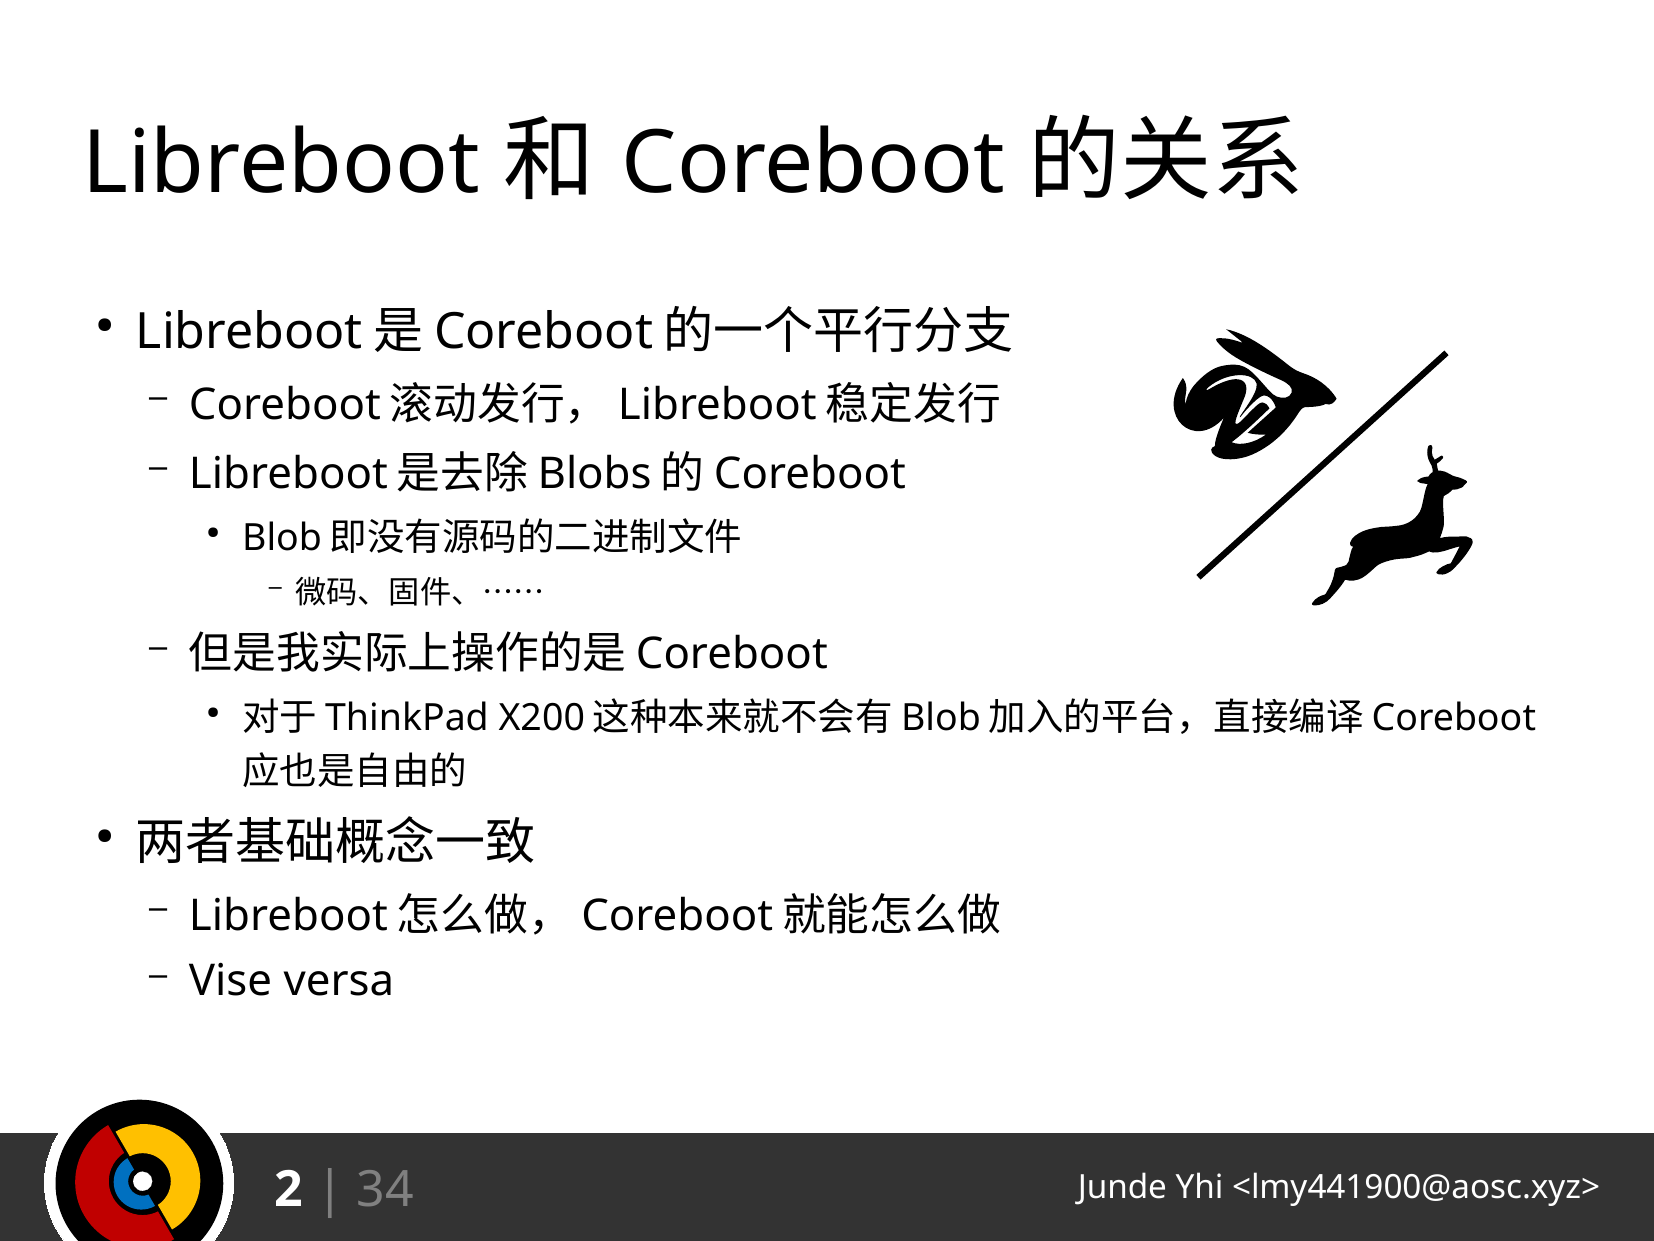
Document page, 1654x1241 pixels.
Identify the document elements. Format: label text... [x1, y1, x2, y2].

picture [1303, 422, 1482, 615]
picture [1133, 329, 1376, 477]
title Libreboot和Coreboot的关系 [82, 49, 1571, 257]
list Libreboot是Coreboot的一个平行分支 Coreboot滚动发行，Libreboot稳定发行 Libreboot是去除Blobs的Coreboot Blob即没有源码的二进制文件 微码、固件、…… 但是我实际上操作的是Coreboot 对于ThinkPad X200这种本来就不会有Blob加入的平台，直接编译Coreboot应也是自由的 两者基础概念一致 Libreboot怎么做，Coreboot就能怎么做 Vise versa [82, 290, 1571, 1010]
